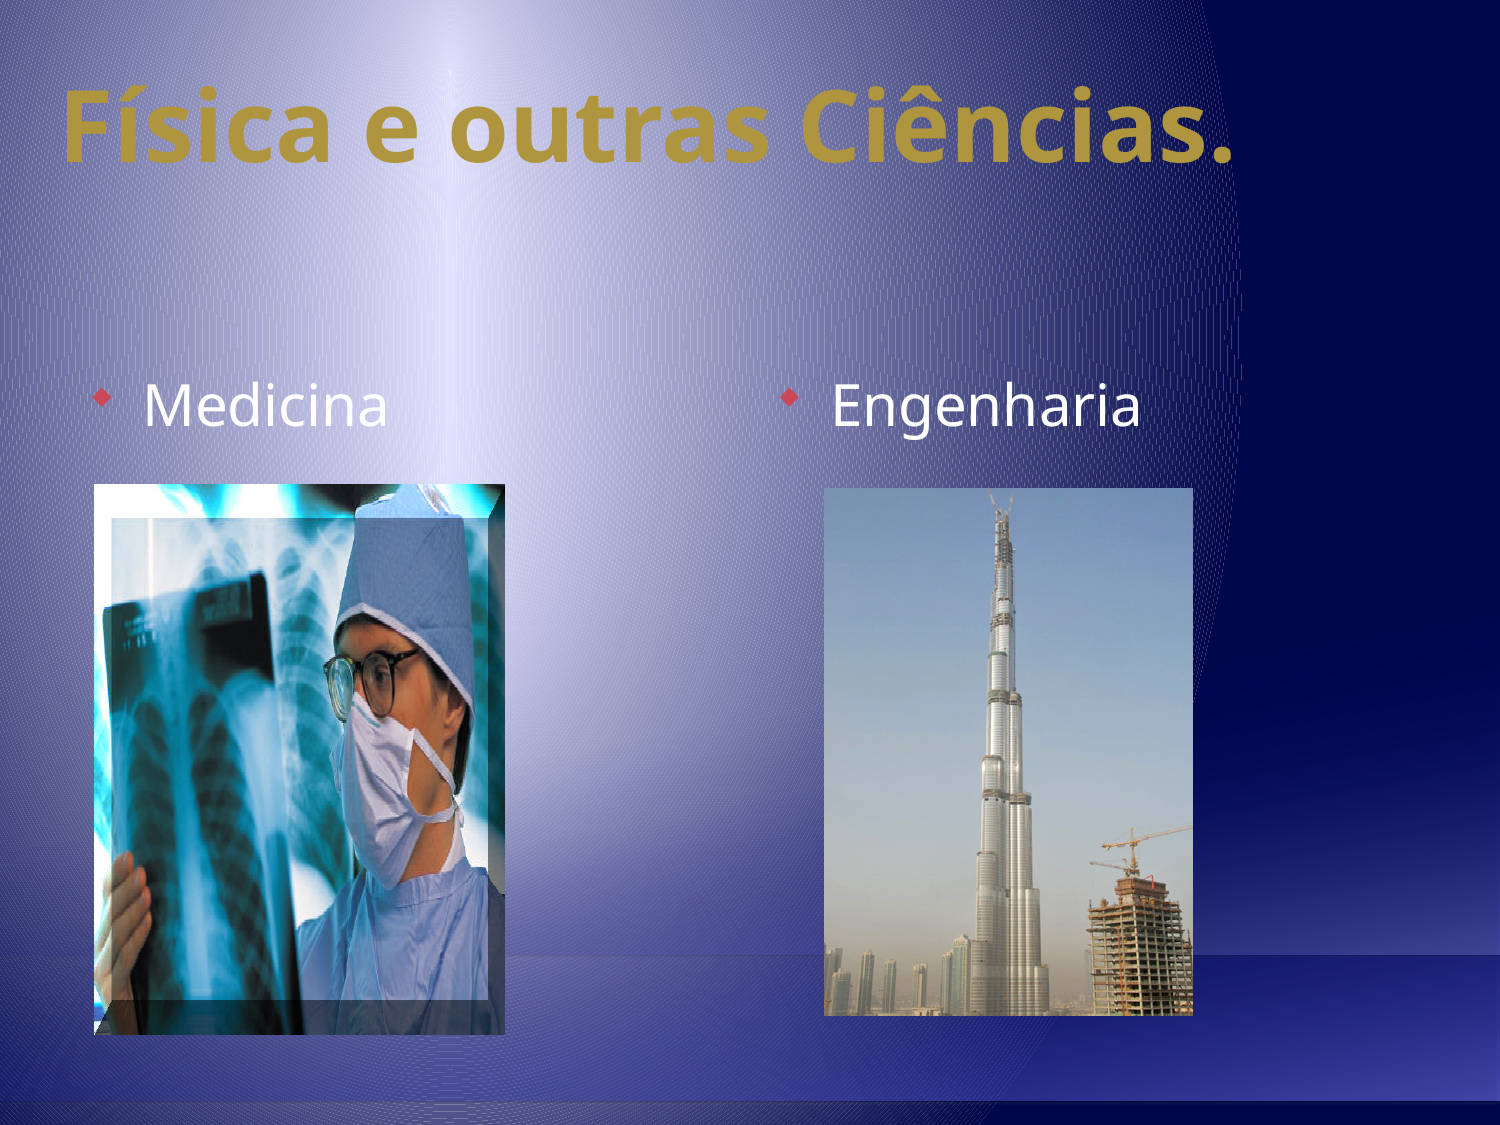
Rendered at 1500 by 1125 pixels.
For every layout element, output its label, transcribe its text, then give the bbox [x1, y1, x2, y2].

title Física e outras Ciências. [59, 70, 1461, 184]
list Engenharia [762, 360, 1425, 1044]
picture [94, 484, 505, 1036]
picture [824, 488, 1193, 1016]
list Medicina [75, 360, 738, 1044]
